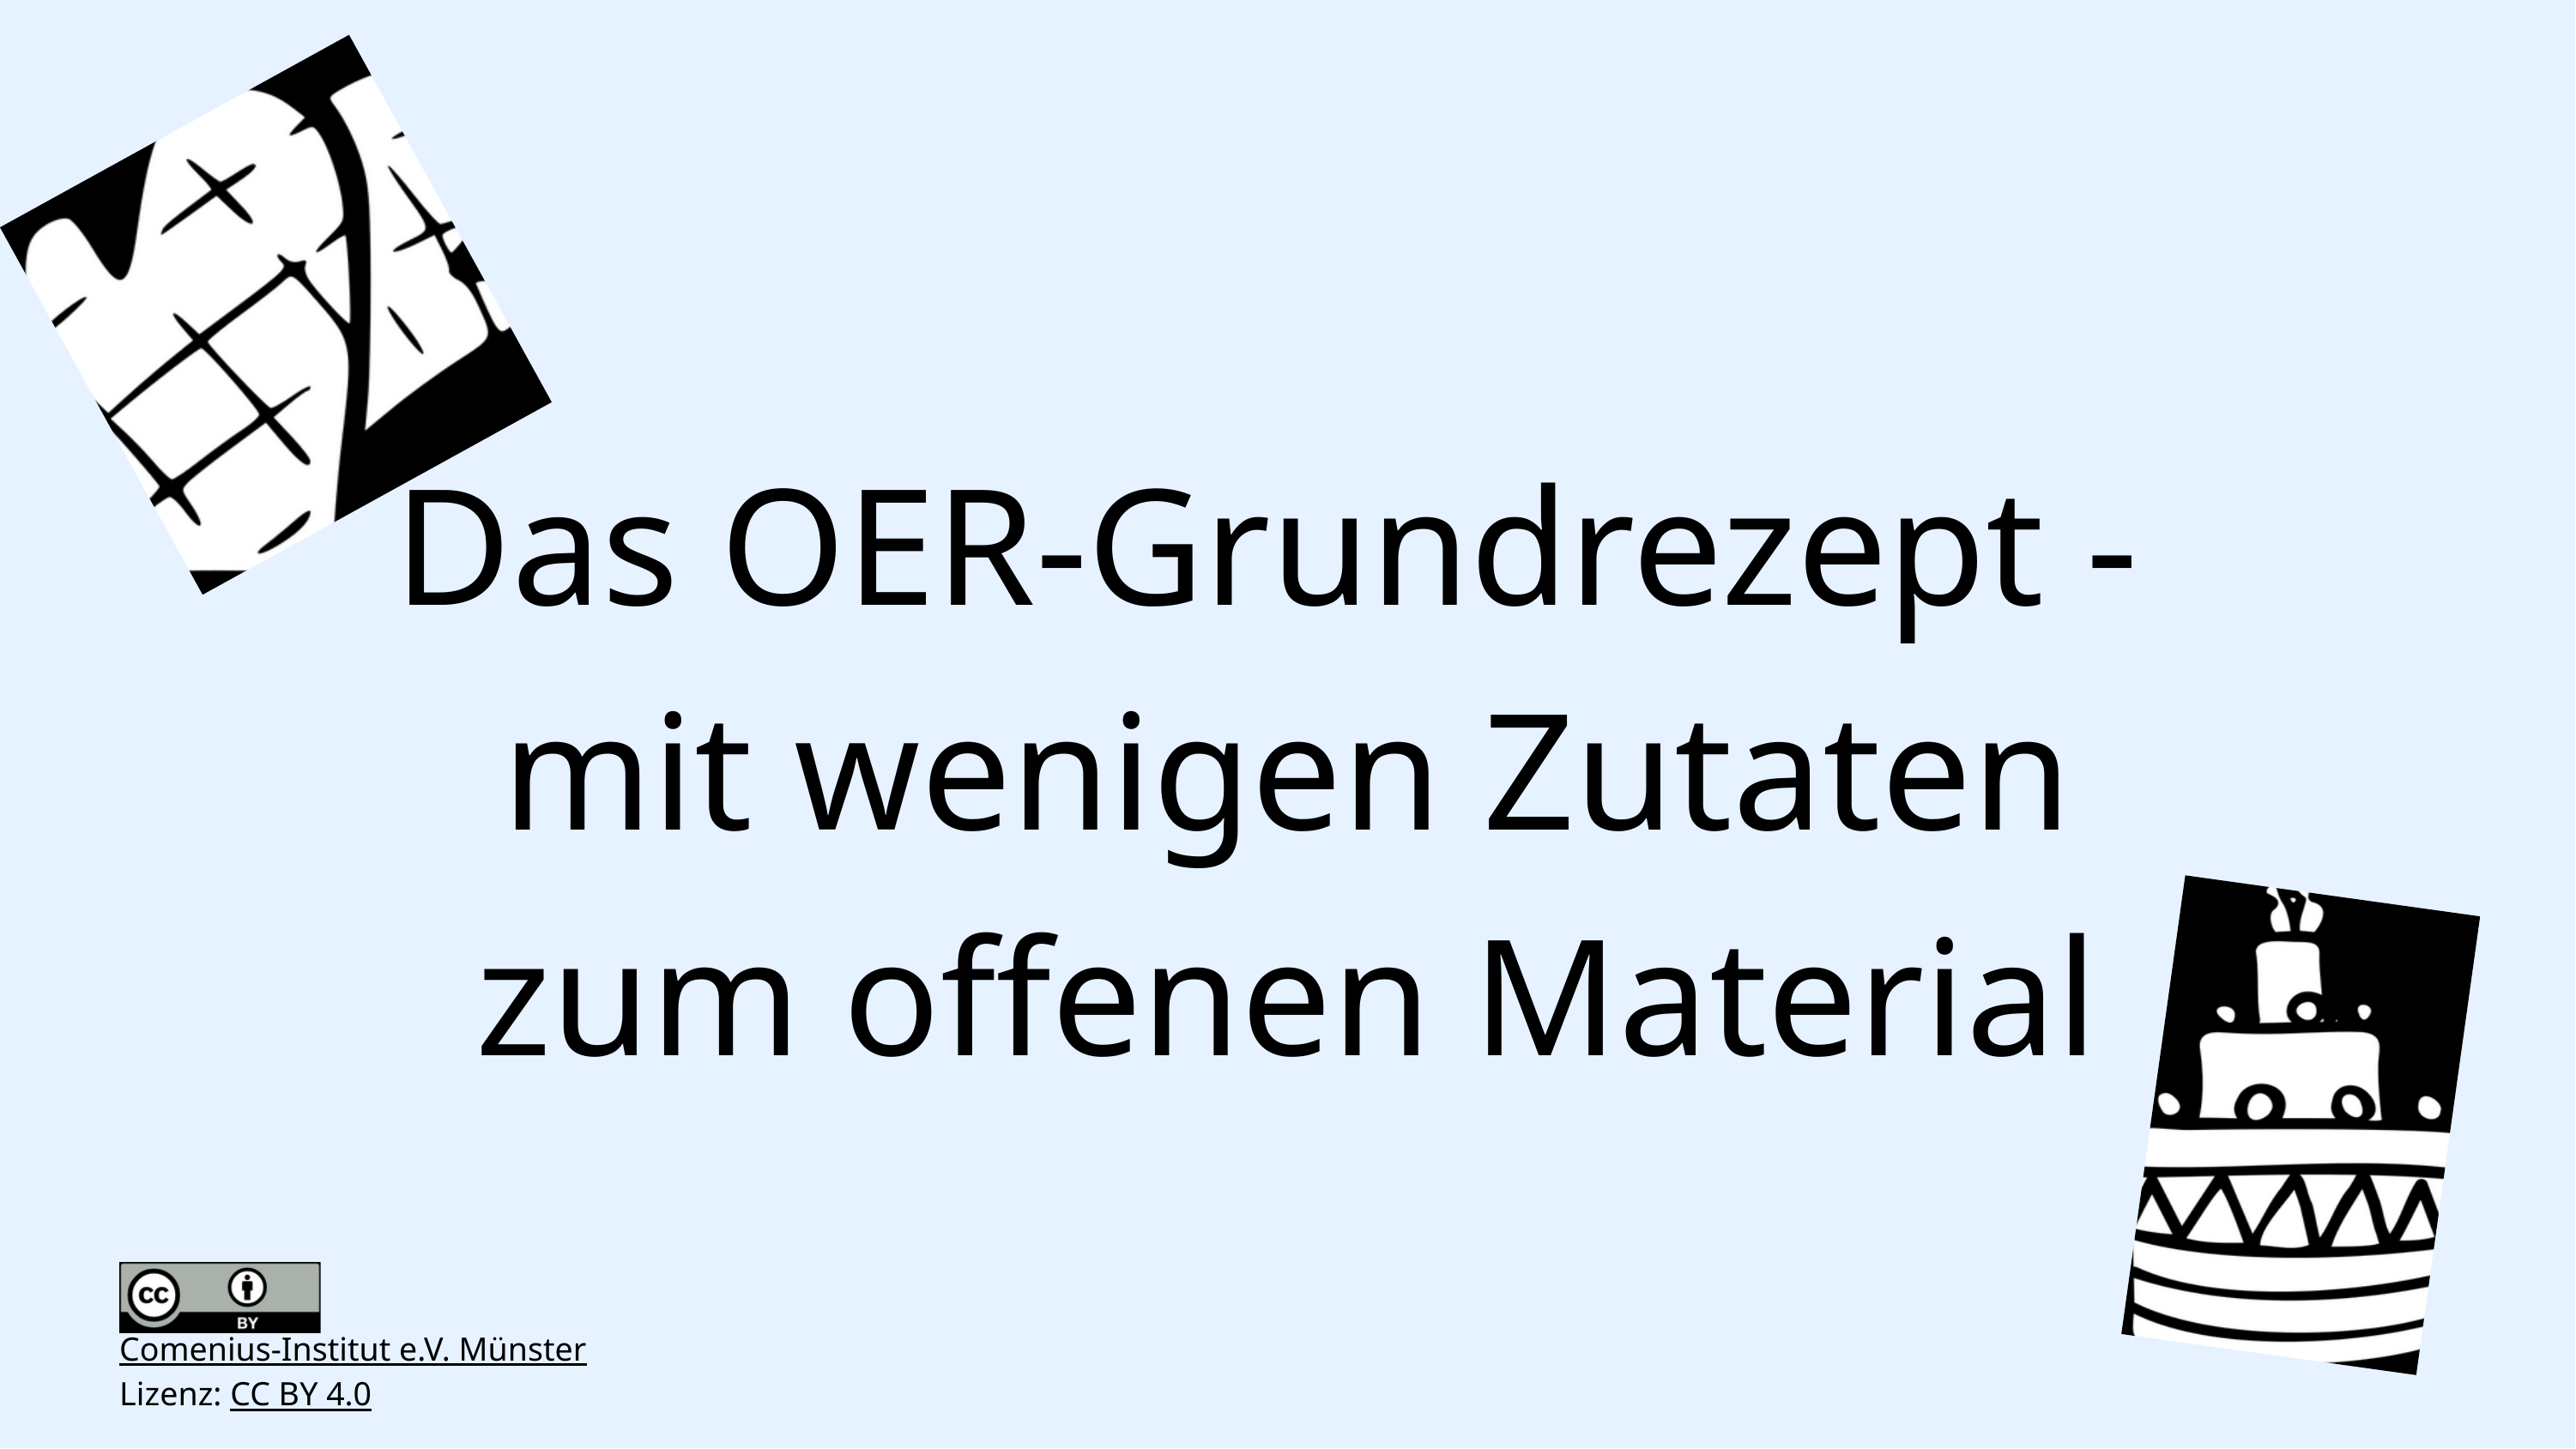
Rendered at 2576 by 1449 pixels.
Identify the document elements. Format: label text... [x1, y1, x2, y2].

text_box [2121, 884, 2481, 1375]
text_box [119, 1262, 321, 1327]
text_box Comenius-Institut e.V. Münster Lizenz: CC BY 4.0 [119, 1327, 1378, 1416]
text_box [0, 34, 552, 595]
text_box Das OER-Grundrezept - mit wenigen Zutaten zum offenen Material [320, 412, 2255, 1078]
